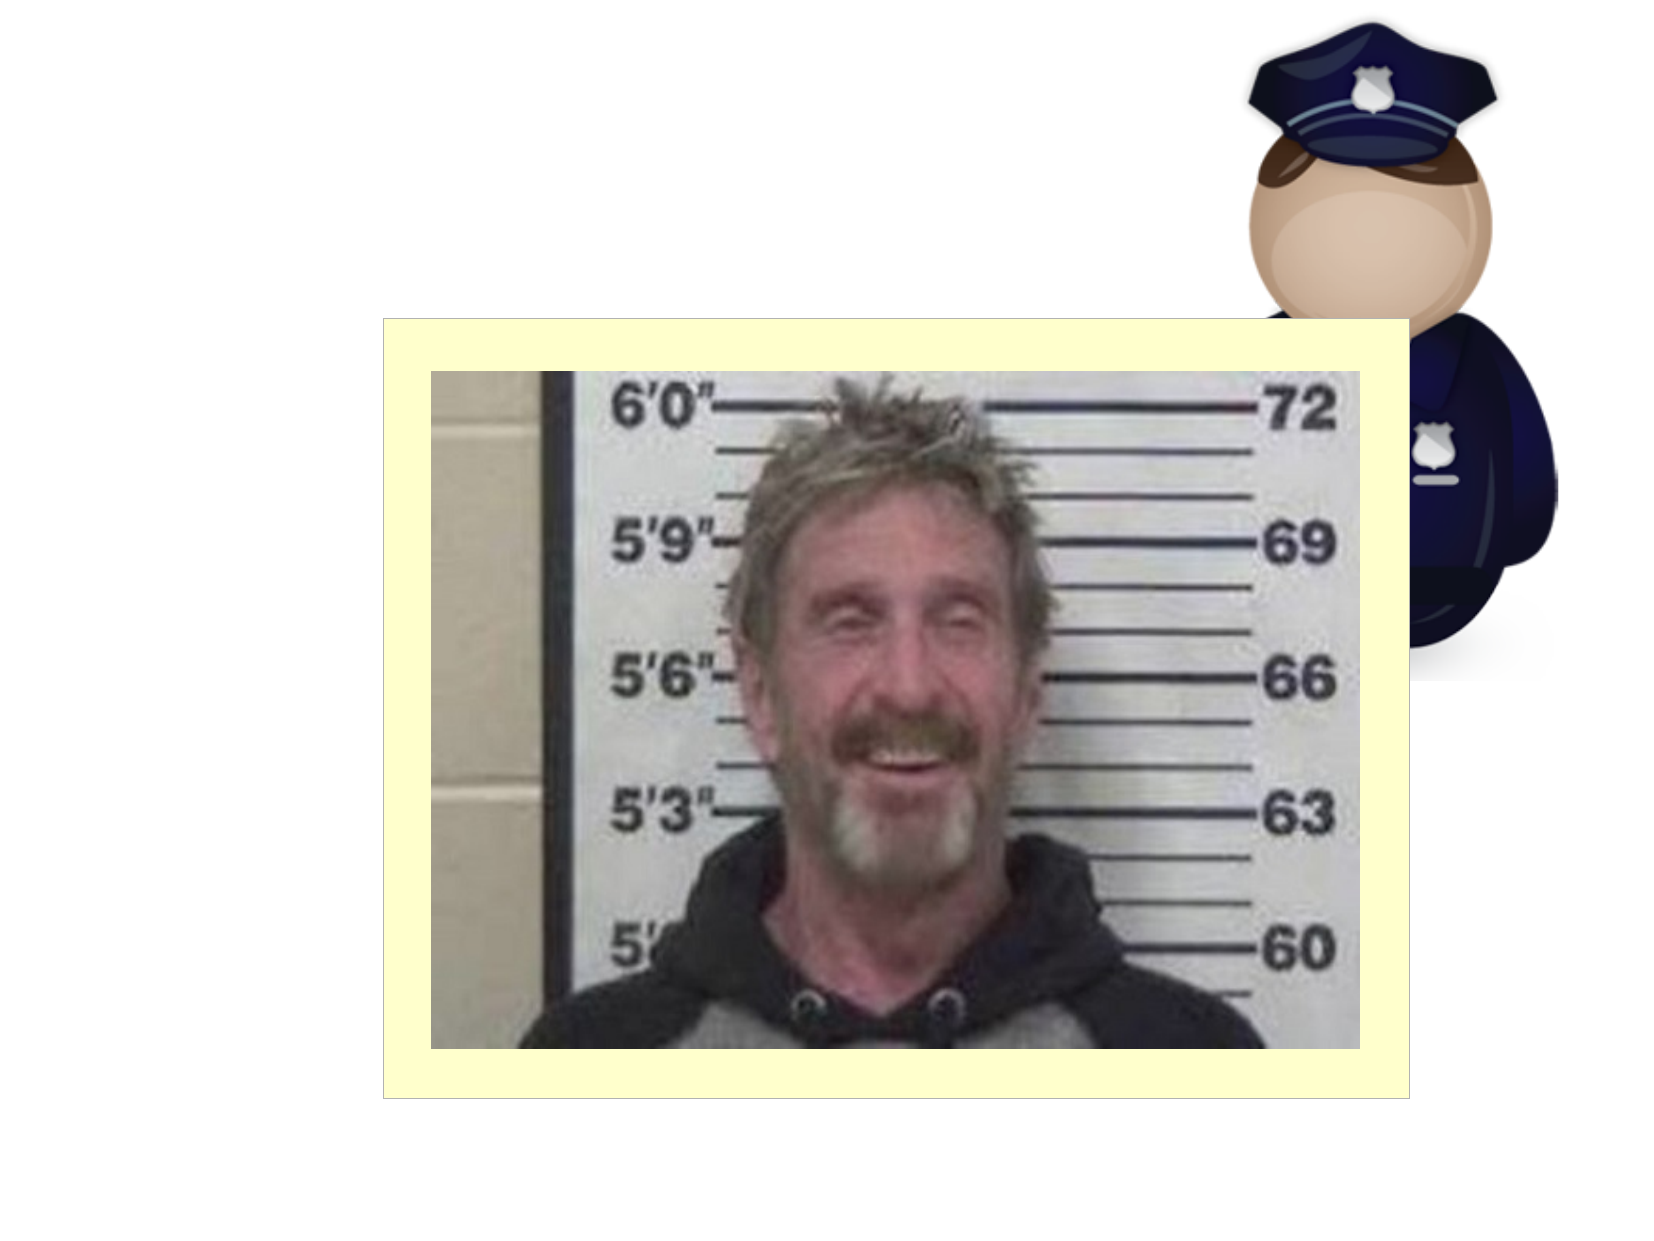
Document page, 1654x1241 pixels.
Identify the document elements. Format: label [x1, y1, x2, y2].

picture [431, 371, 1360, 1049]
text_box [383, 318, 1410, 1099]
picture [1127, 0, 1642, 681]
